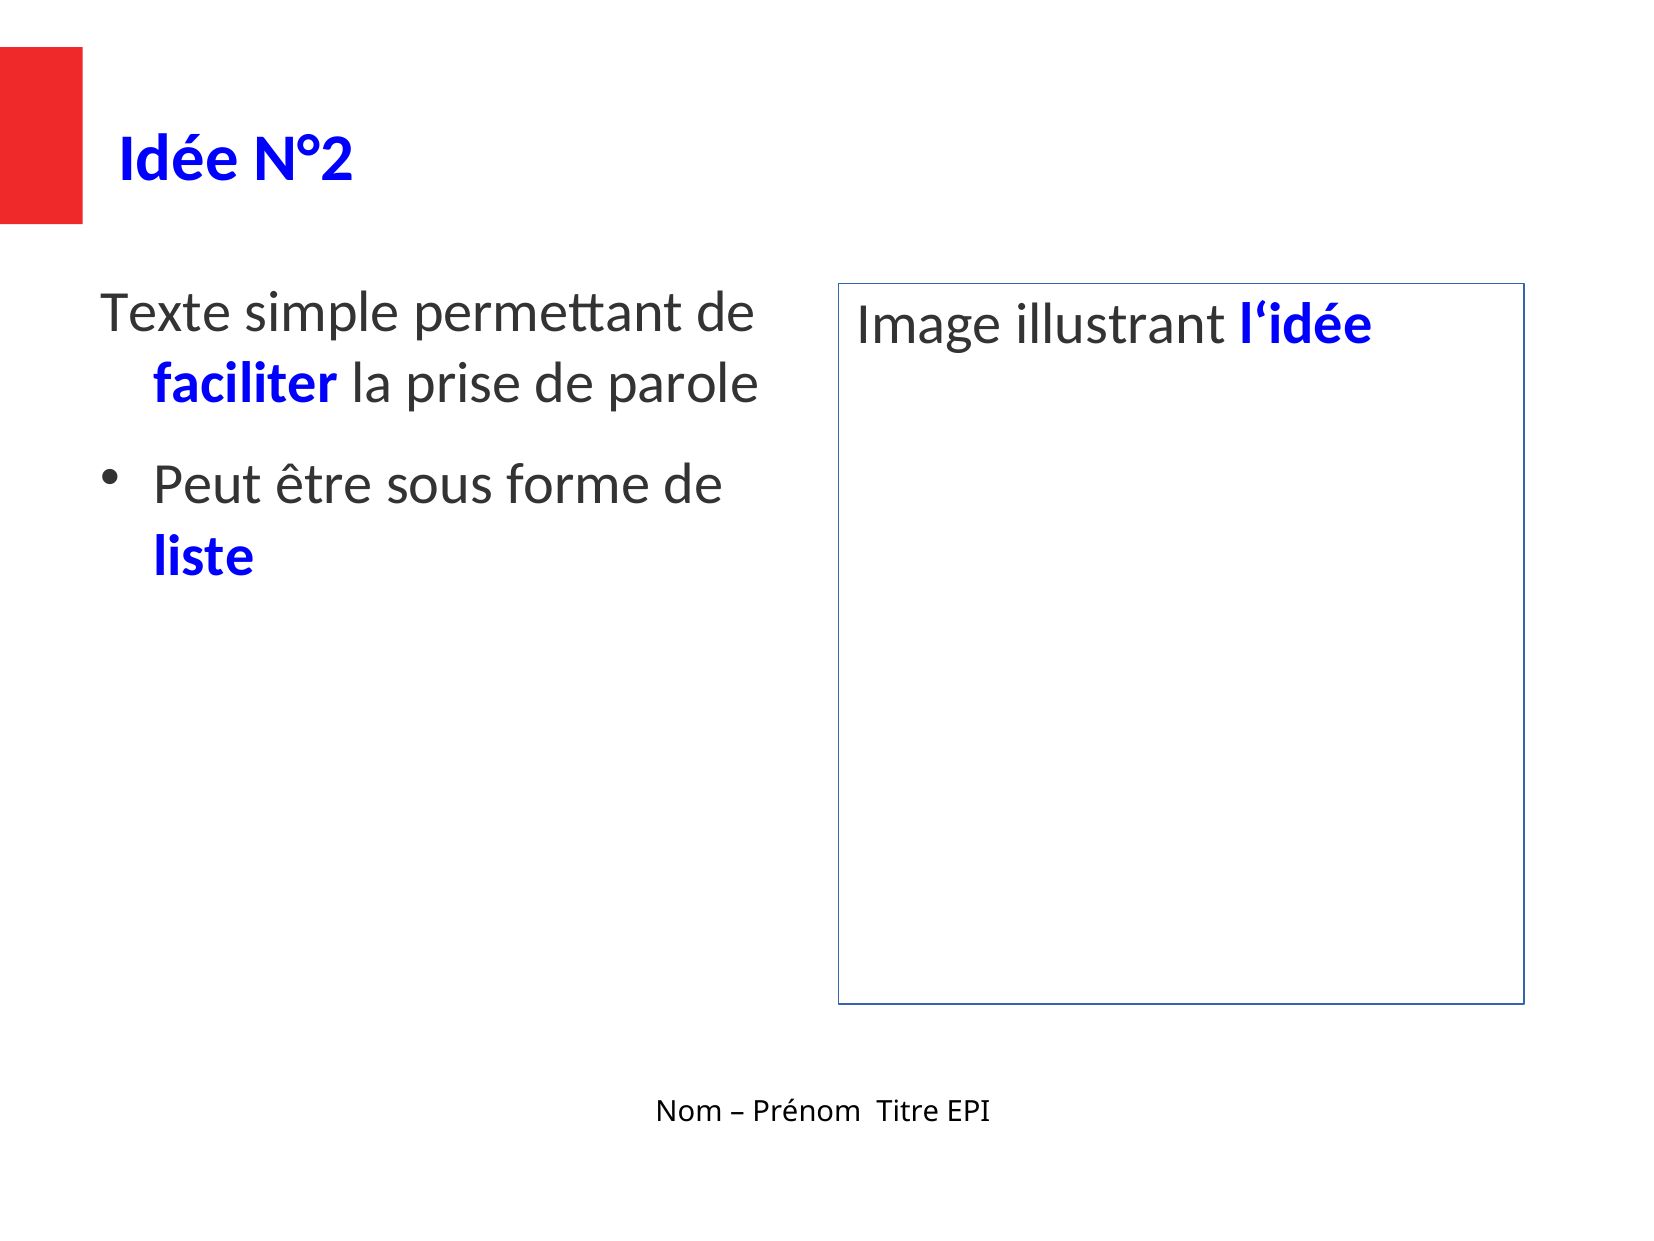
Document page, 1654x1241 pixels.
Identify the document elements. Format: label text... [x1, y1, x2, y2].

text_box Texte simple permettant de faciliter la prise de parole Peut être sous forme de liste [82, 271, 792, 996]
title Idée N°2 [118, 49, 1571, 257]
text_box Image illustrant l‘idée [838, 283, 1524, 1005]
